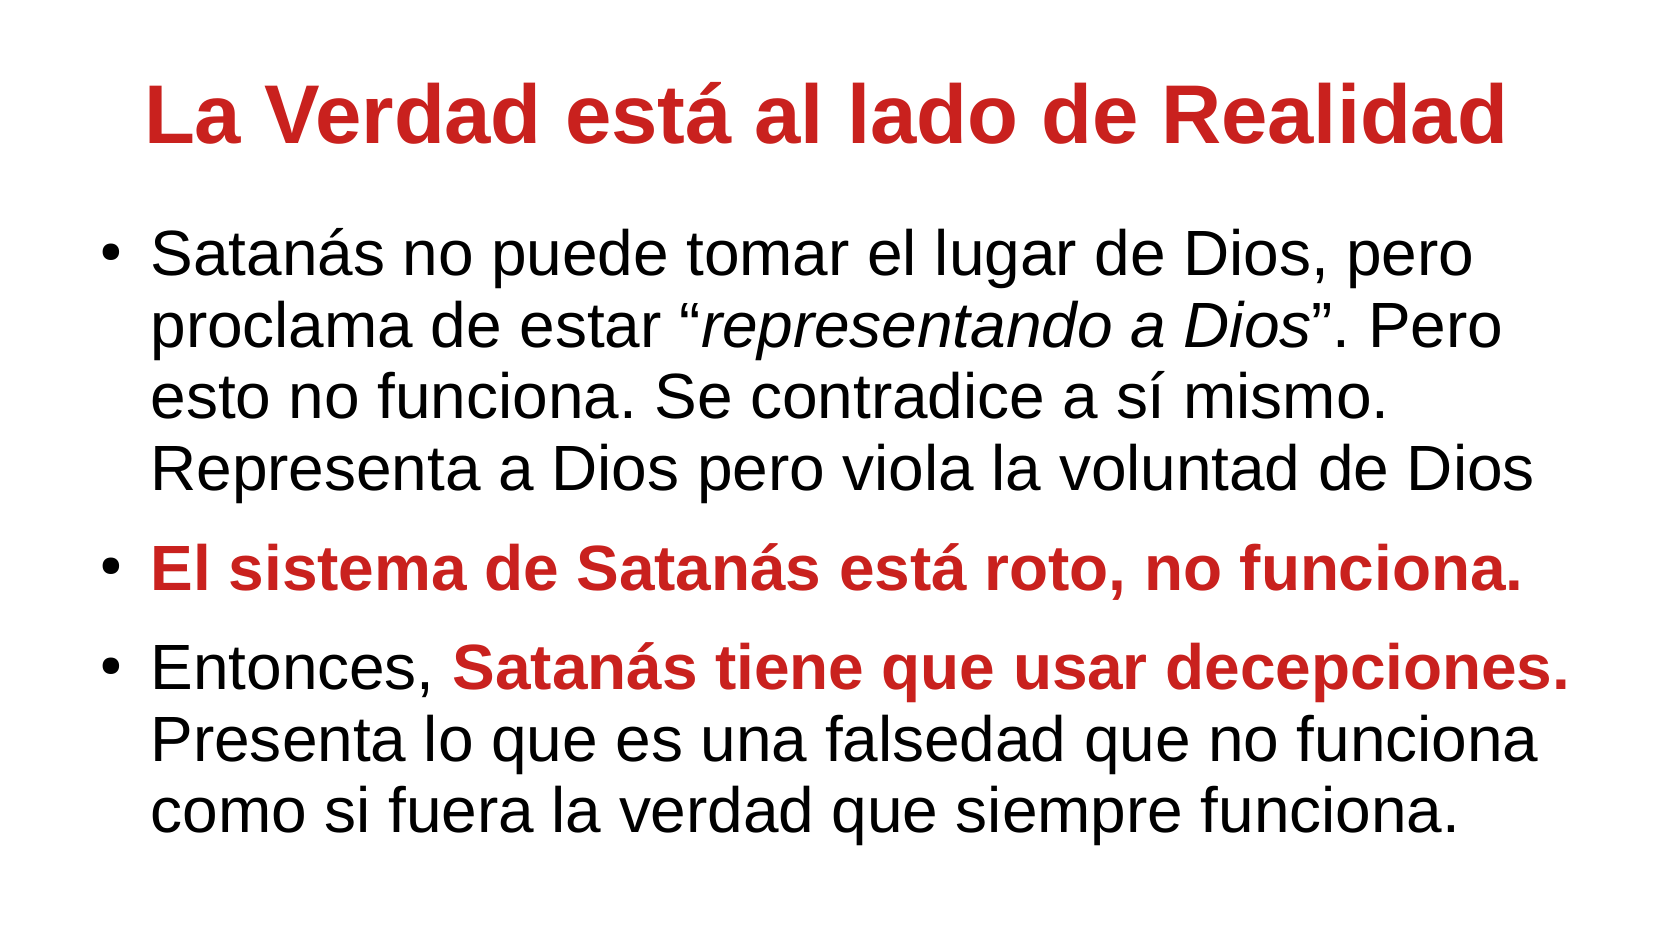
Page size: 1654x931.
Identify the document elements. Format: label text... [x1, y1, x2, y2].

title La Verdad está al lado de Realidad [82, 37, 1571, 193]
list Satanás no puede tomar el lugar de Dios, pero proclama de estar “representando a Dios”. Pero esto no funciona. Se contradice a sí mismo. Representa a Dios pero viola la voluntad de Dios El sistema de Satanás está roto, no funciona. Entonces, Satanás tiene que usar decepciones. Presenta lo que es una falsedad que no funciona como si fuera la verdad que siempre funciona. [82, 217, 1571, 871]
